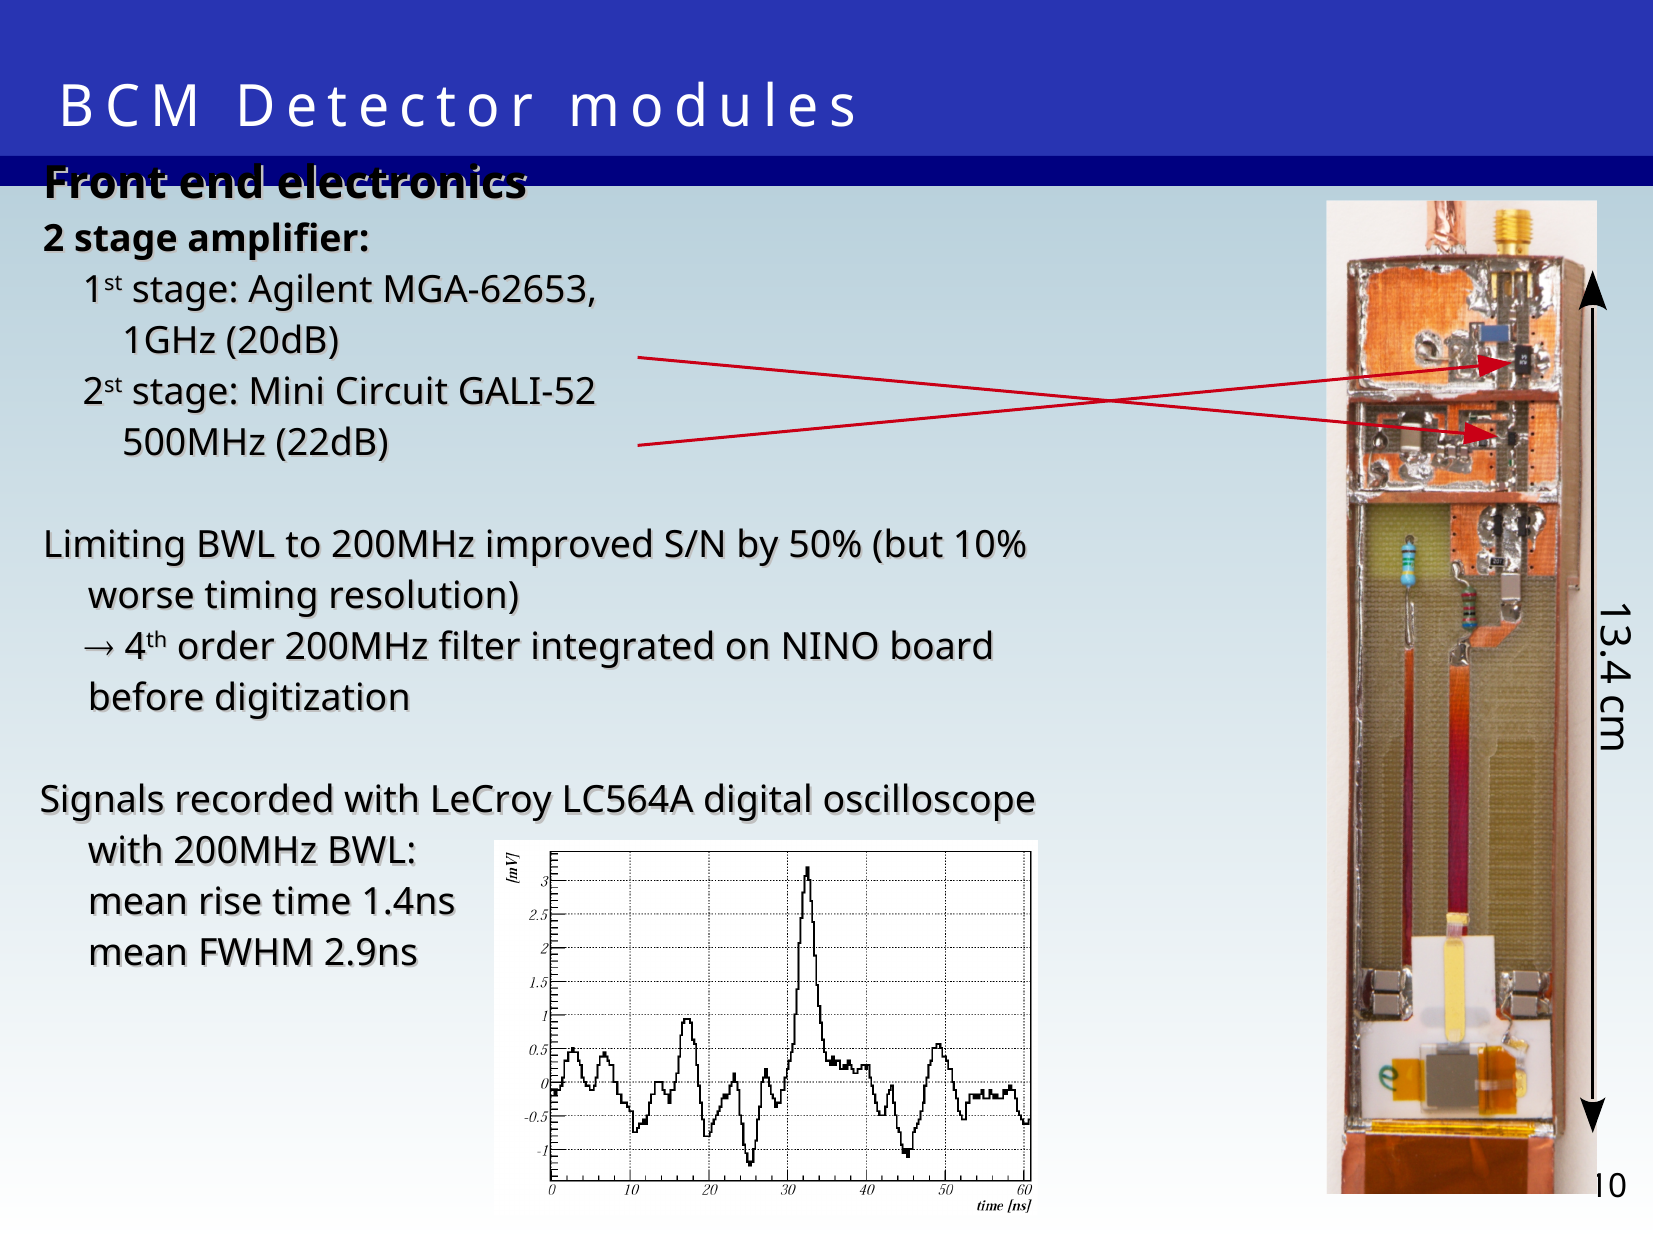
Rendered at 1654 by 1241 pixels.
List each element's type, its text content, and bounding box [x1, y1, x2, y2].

text_box 13.4 cm [1587, 586, 1653, 763]
title BCM Detector modules [58, 29, 1613, 178]
text_box Front end electronics 2 stage amplifier: 1st stage: Agilent MGA-62653, 1GHz (20dB) 2st stage: Mini Circuit GALI-52 500MHz (22dB) Limiting BWL to 200MHz improved S/N by 50% (but 10% worse timing resolution)  4th order 200MHz filter integrated on NINO board before digitization Signals recorded with LeCroy LC564A digital oscilloscope with 200MHz BWL: mean rise time 1.4ns mean FWHM 2.9ns [39, 227, 1110, 995]
picture [494, 840, 1038, 1216]
picture [1326, 200, 1597, 1194]
